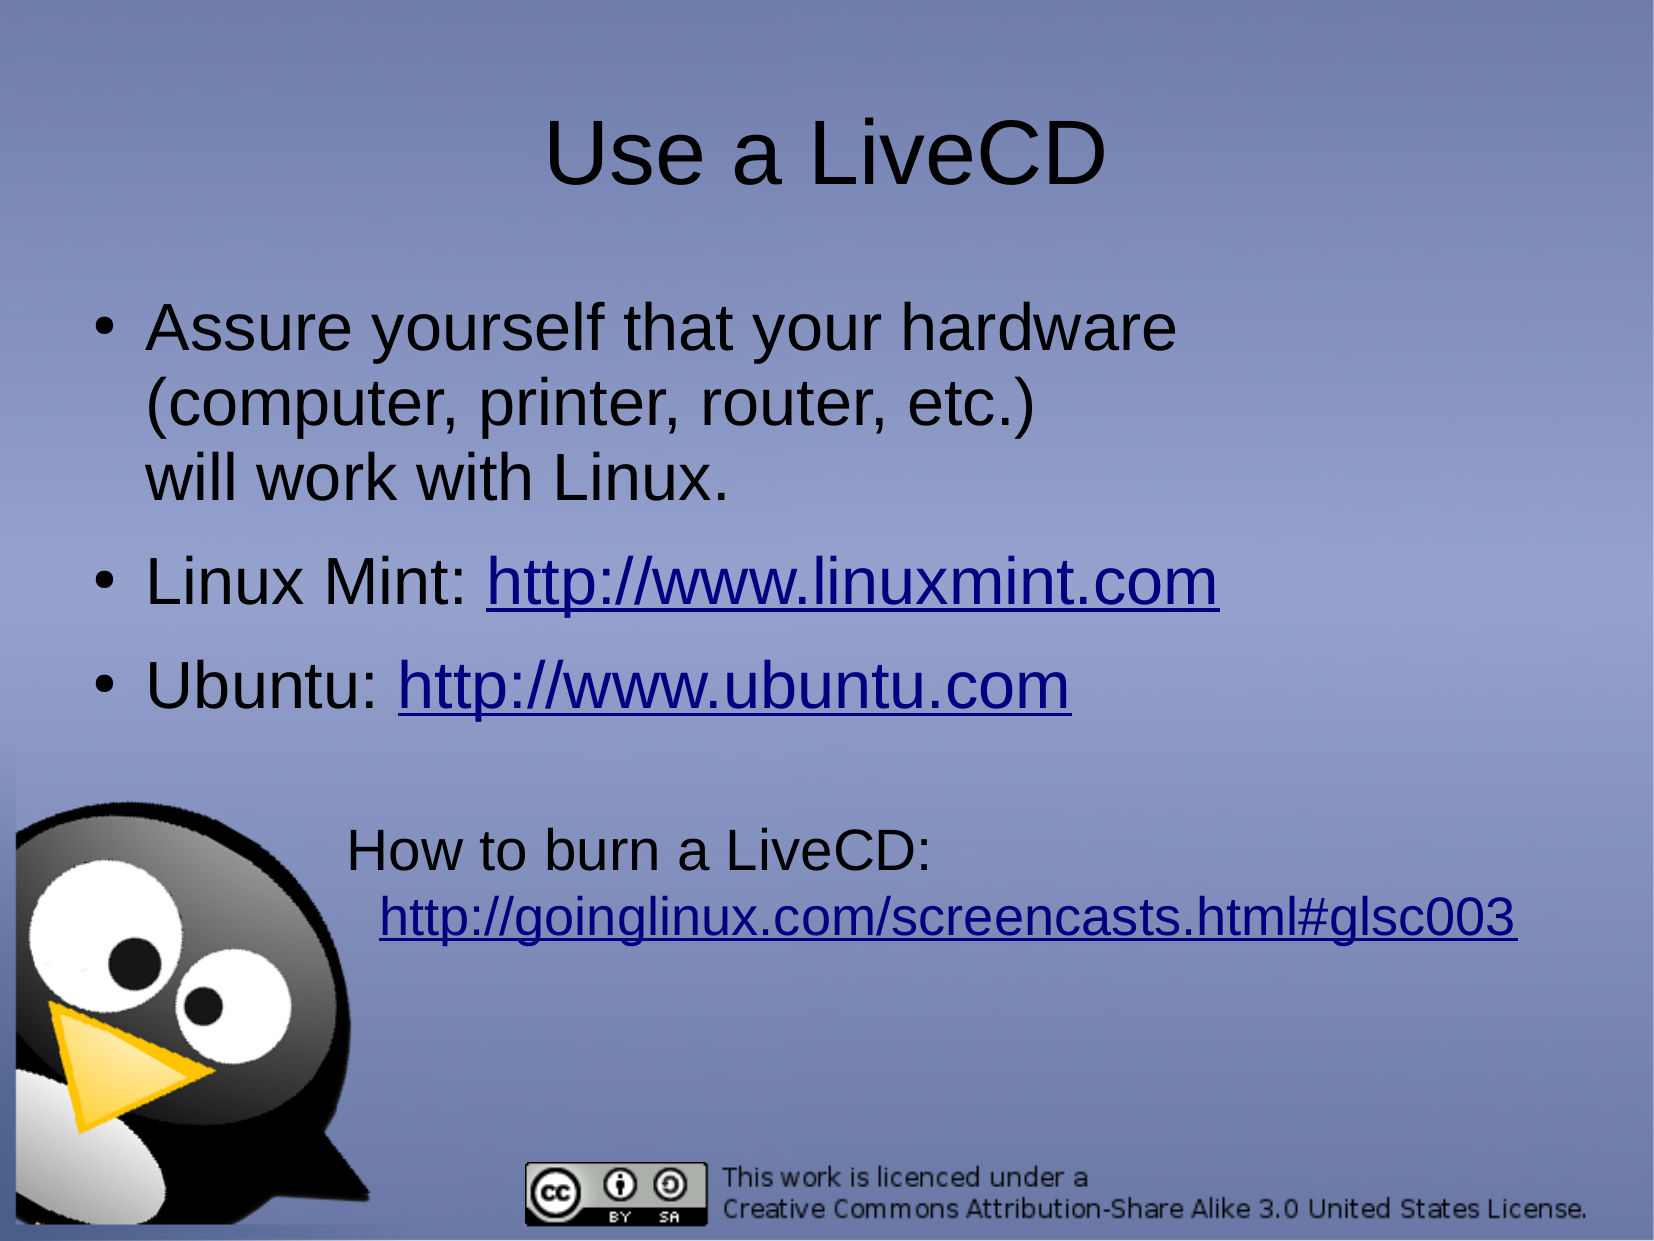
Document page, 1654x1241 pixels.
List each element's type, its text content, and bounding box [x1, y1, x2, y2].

list Assure yourself that your hardware (computer, printer, router, etc.) will work with Linux. Linux Mint: http://www.linuxmint.com Ubuntu: http://www.ubuntu.com How to burn a LiveCD: http://goinglinux.com/screencasts.html#glsc003 [75, 290, 1571, 1109]
title Use a LiveCD [82, 56, 1571, 250]
picture [0, 0, 1654, 1241]
